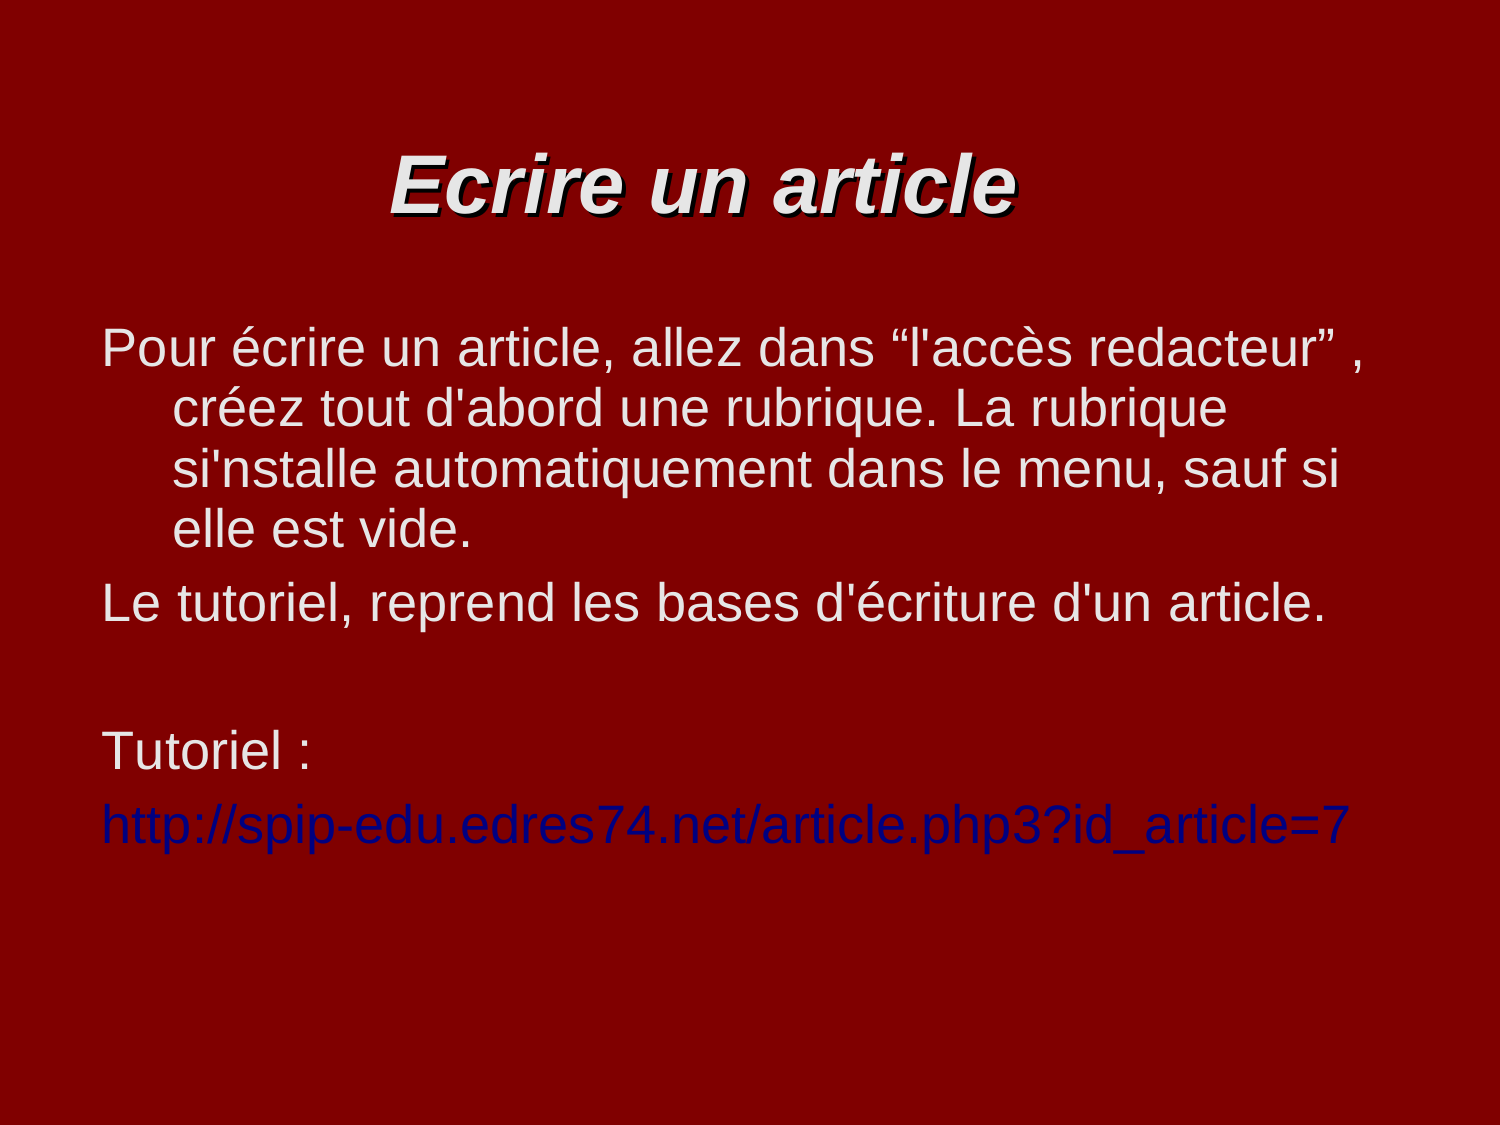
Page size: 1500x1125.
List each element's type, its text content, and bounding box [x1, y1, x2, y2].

list Pour écrire un article, allez dans “l'accès redacteur” , créez tout d'abord une rubrique. La rubrique si'nstalle automatiquement dans le menu, sauf si elle est vide. Le tutoriel, reprend les bases d'écriture d'un article. Tutoriel : http://spip-edu.edres74.net/article.php3?id_article=7 [75, 309, 1417, 1044]
title Ecrire un article [66, 59, 1342, 240]
